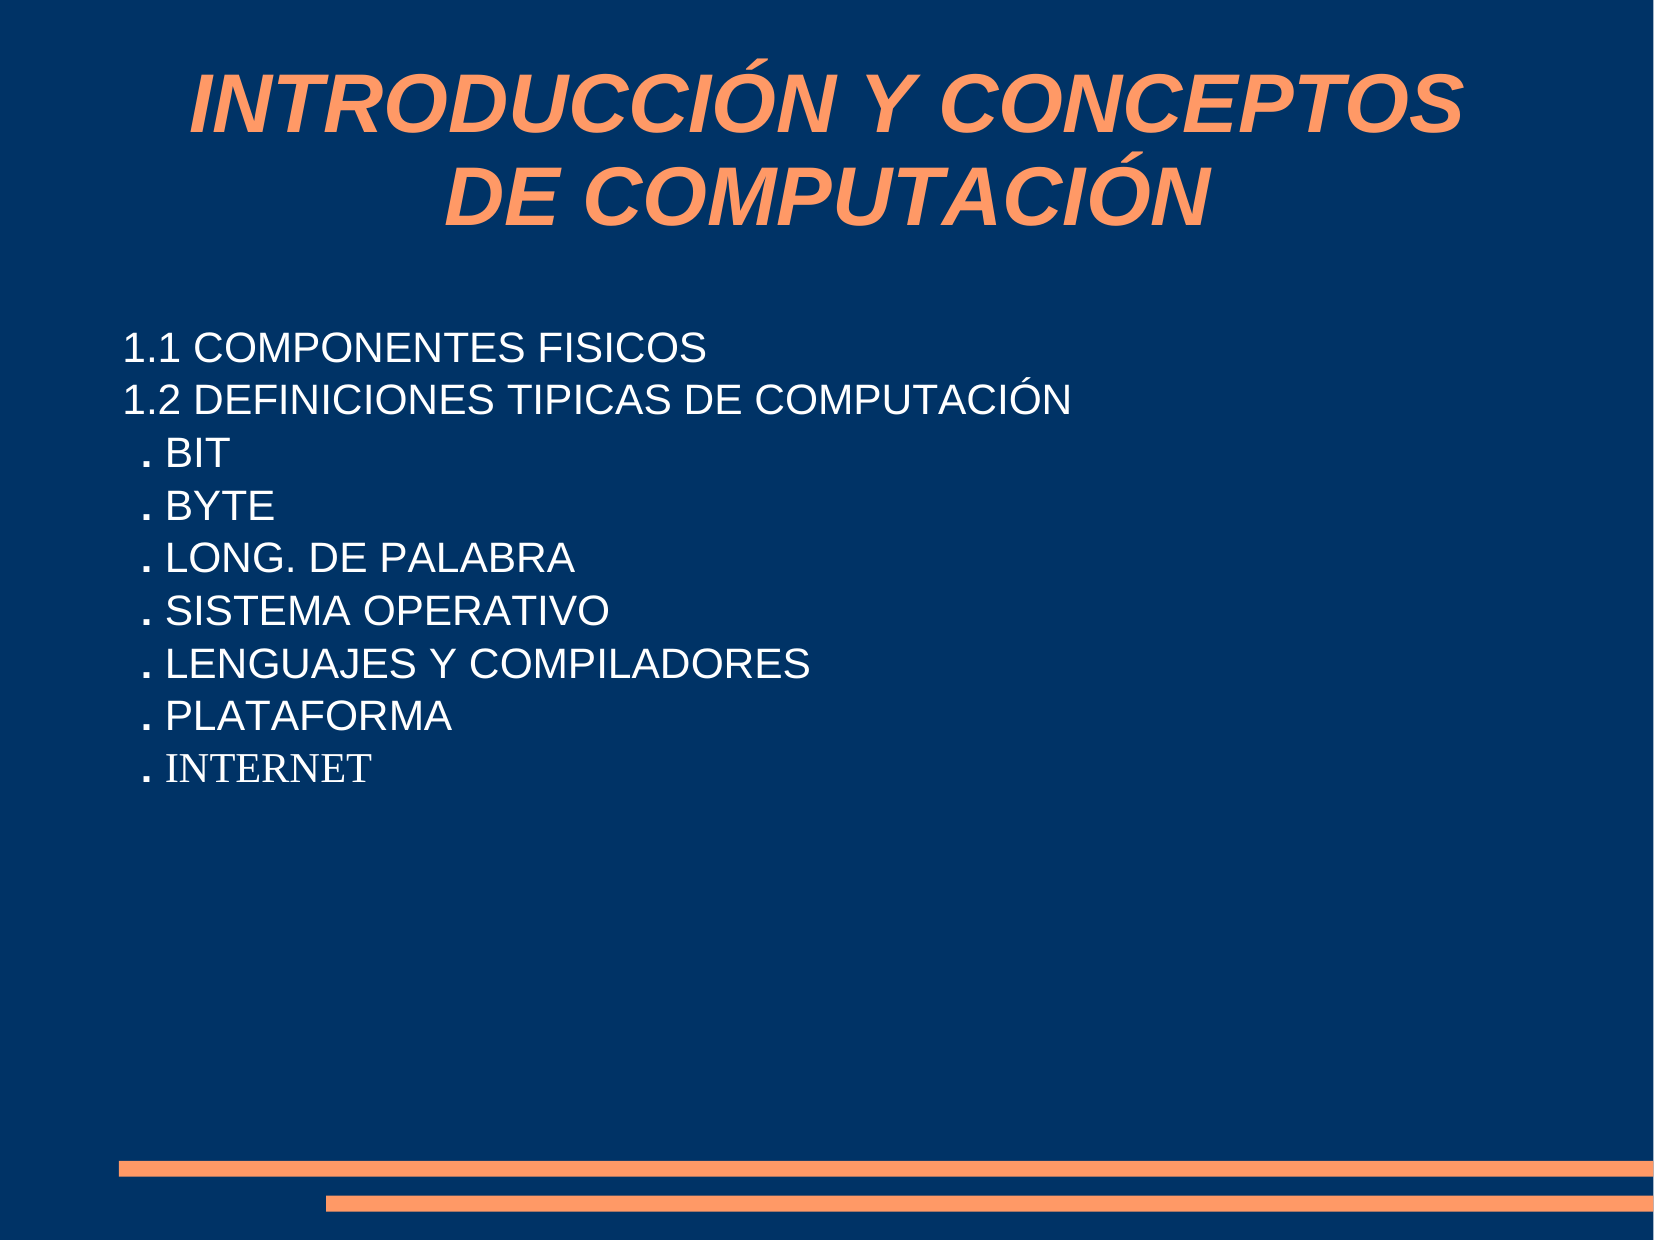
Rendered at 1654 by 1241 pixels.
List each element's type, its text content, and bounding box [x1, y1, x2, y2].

chart [121, 322, 1559, 1132]
title INTRODUCCIÓN Y CONCEPTOS DE COMPUTACIÓN [121, 44, 1534, 256]
